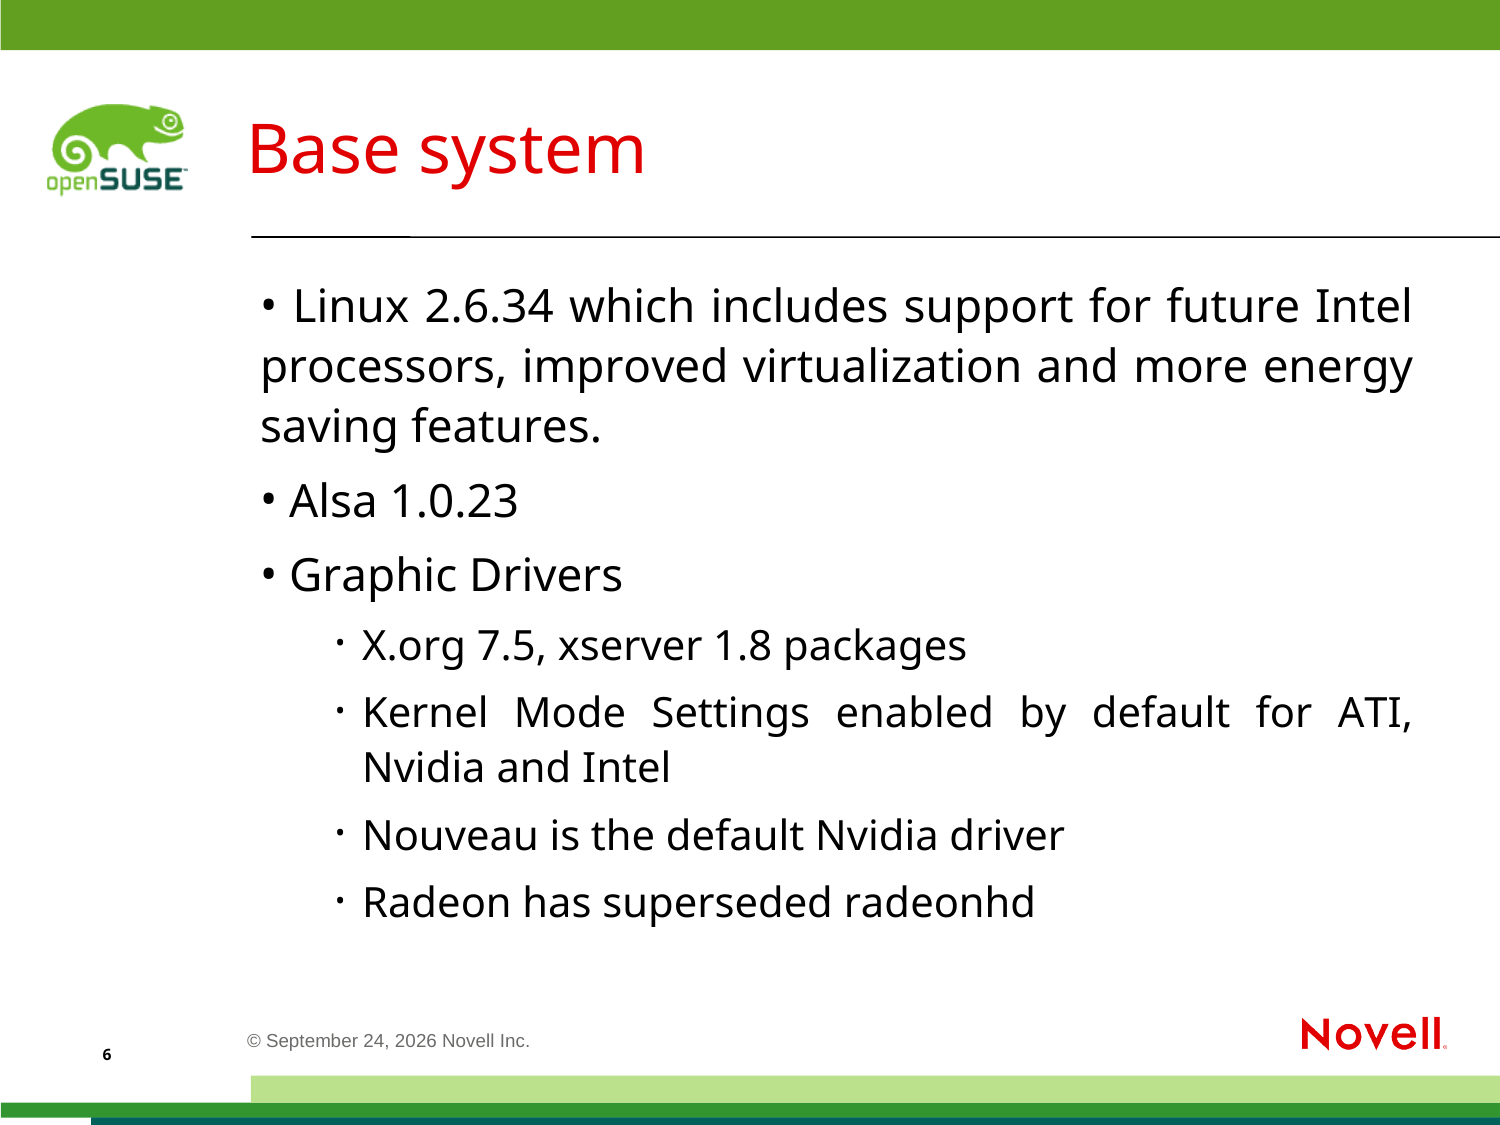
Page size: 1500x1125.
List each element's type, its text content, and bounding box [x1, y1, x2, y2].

picture [47, 104, 188, 197]
title Base system [246, 60, 1409, 239]
list Linux 2.6.34 which includes support for future Intel processors, improved virtualization and more energy saving features. Alsa 1.0.23 Graphic Drivers X.org 7.5, xserver 1.8 packages Kernel Mode Settings enabled by default for ATI, Nvidia and Intel Nouveau is the default Nvidia driver Radeon has superseded radeonhd [245, 267, 1458, 1125]
